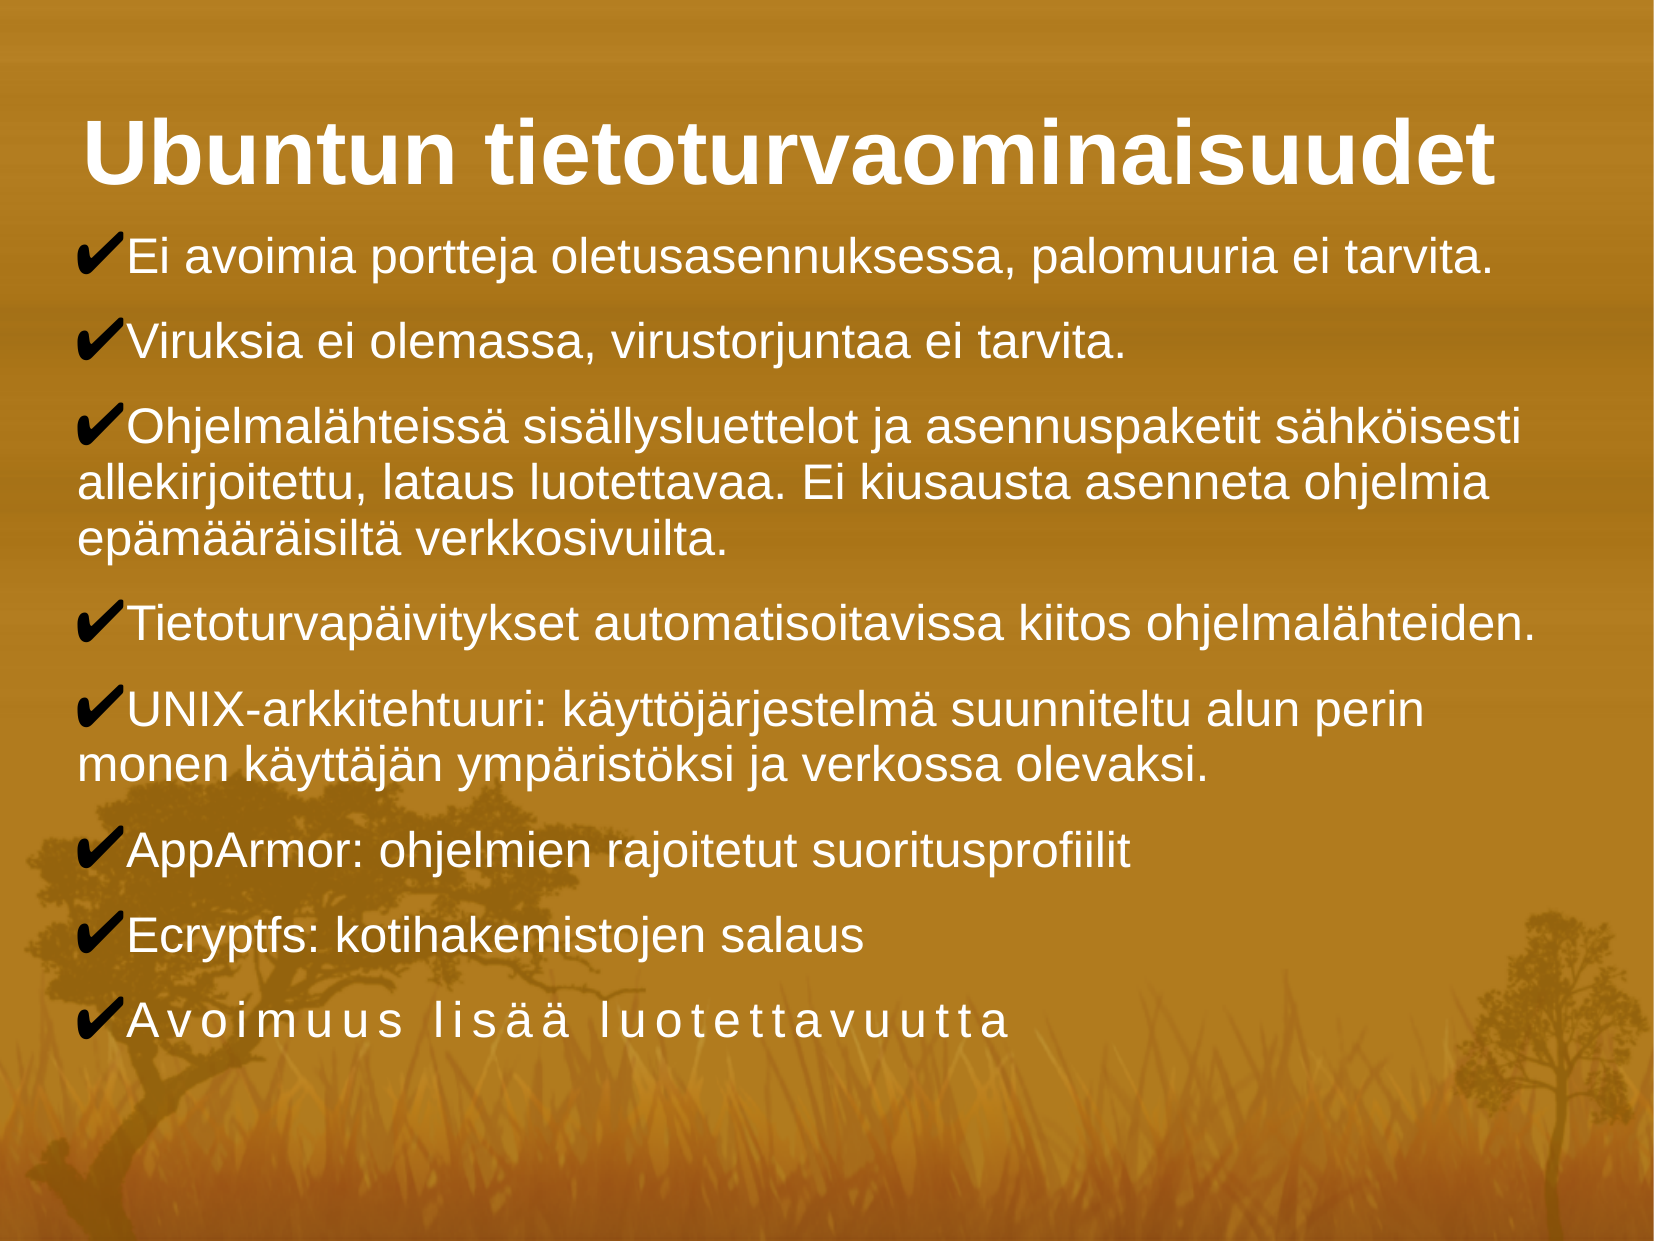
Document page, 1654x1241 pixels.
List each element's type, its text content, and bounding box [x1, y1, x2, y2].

picture [0, 0, 1654, 1241]
subtitle Ei avoimia portteja oletusasennuksessa, palomuuria ei tarvita. Viruksia ei olemassa, virustorjuntaa ei tarvita. Ohjelmalähteissä sisällysluettelot ja asennuspaketit sähköisesti allekirjoitettu, lataus luotettavaa. Ei kiusausta asenneta ohjelmia epämääräisiltä verkkosivuilta. Tietoturvapäivitykset automatisoitavissa kiitos ohjelmalähteiden. UNIX-arkkitehtuuri: käyttöjärjestelmä suunniteltu alun perin monen käyttäjän ympäristöksi ja verkossa olevaksi. AppArmor: ohjelmien rajoitetut suoritusprofiilit Ecryptfs: kotihakemistojen salaus Avoimuus lisää luotettavuutta [76, 228, 1565, 1049]
title Ubuntun tietoturvaominaisuudet [82, 56, 1571, 250]
